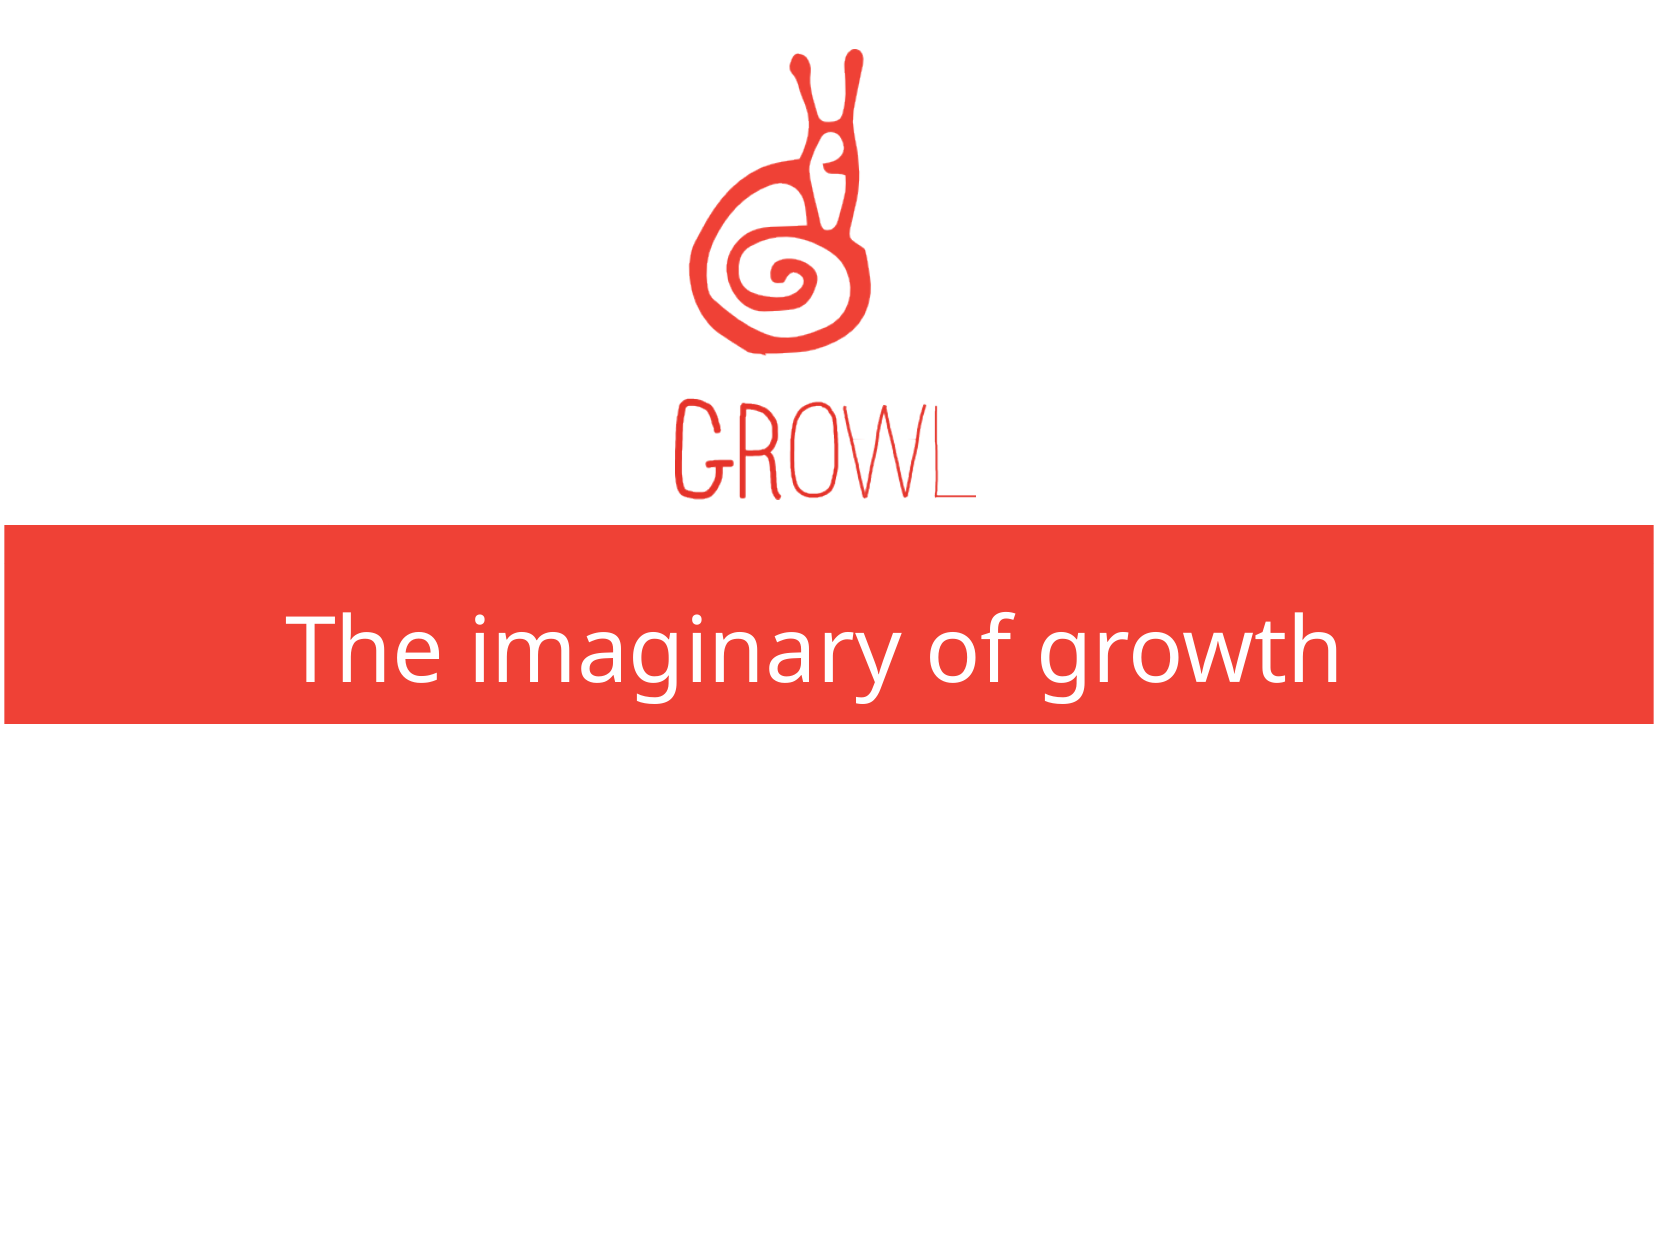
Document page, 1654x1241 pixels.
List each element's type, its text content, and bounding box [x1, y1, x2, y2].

picture [675, 49, 976, 500]
title The imaginary of growth [82, 578, 1571, 715]
